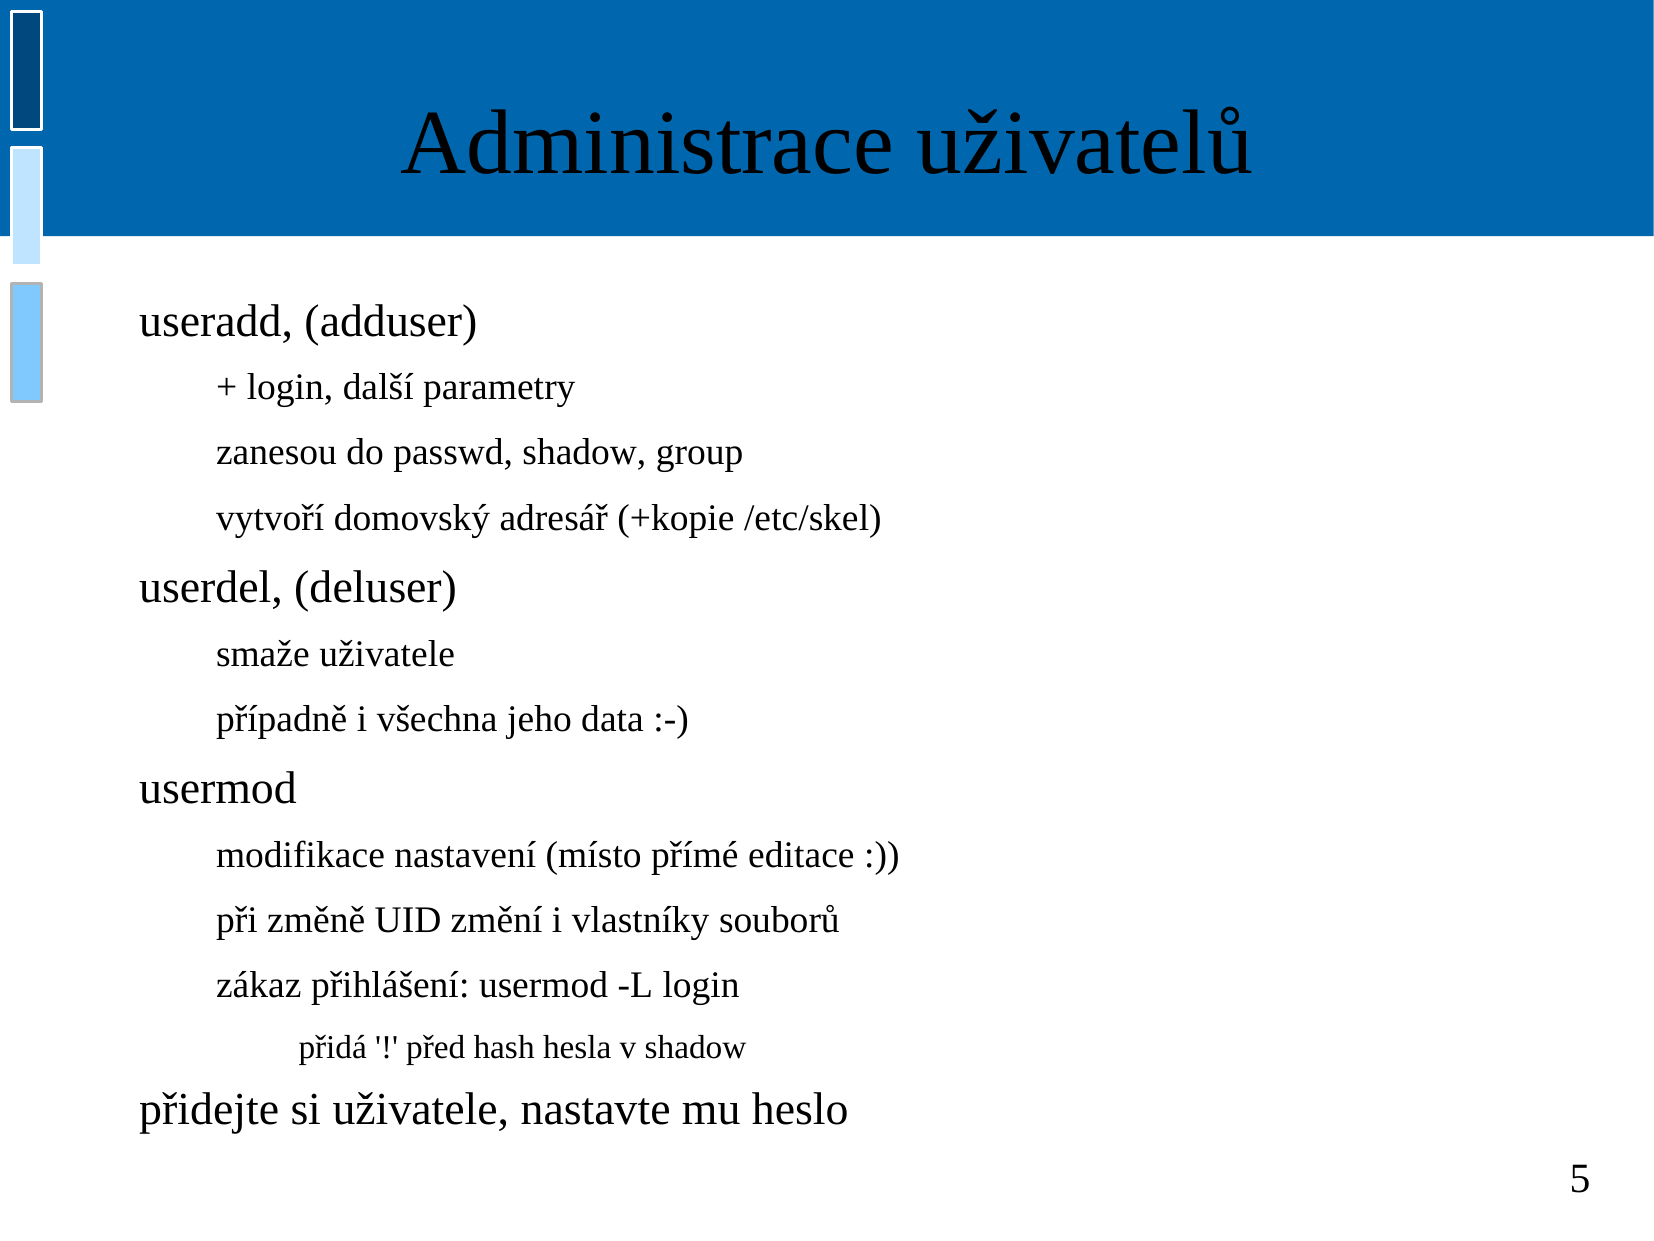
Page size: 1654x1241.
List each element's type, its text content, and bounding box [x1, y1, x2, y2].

title Administrace uživatelů [121, 49, 1534, 237]
list useradd, (adduser) + login, další parametry zanesou do passwd, shadow, group vytvoří domovský adresář (+kopie /etc/skel) userdel, (deluser) smaže uživatele případně i všechna jeho data :-) usermod modifikace nastavení (místo přímé editace :)) při změně UID změní i vlastníky souborů zákaz přihlášení: usermod -L login přidá '!' před hash hesla v shadow přidejte si uživatele, nastavte mu heslo [121, 295, 1534, 1135]
